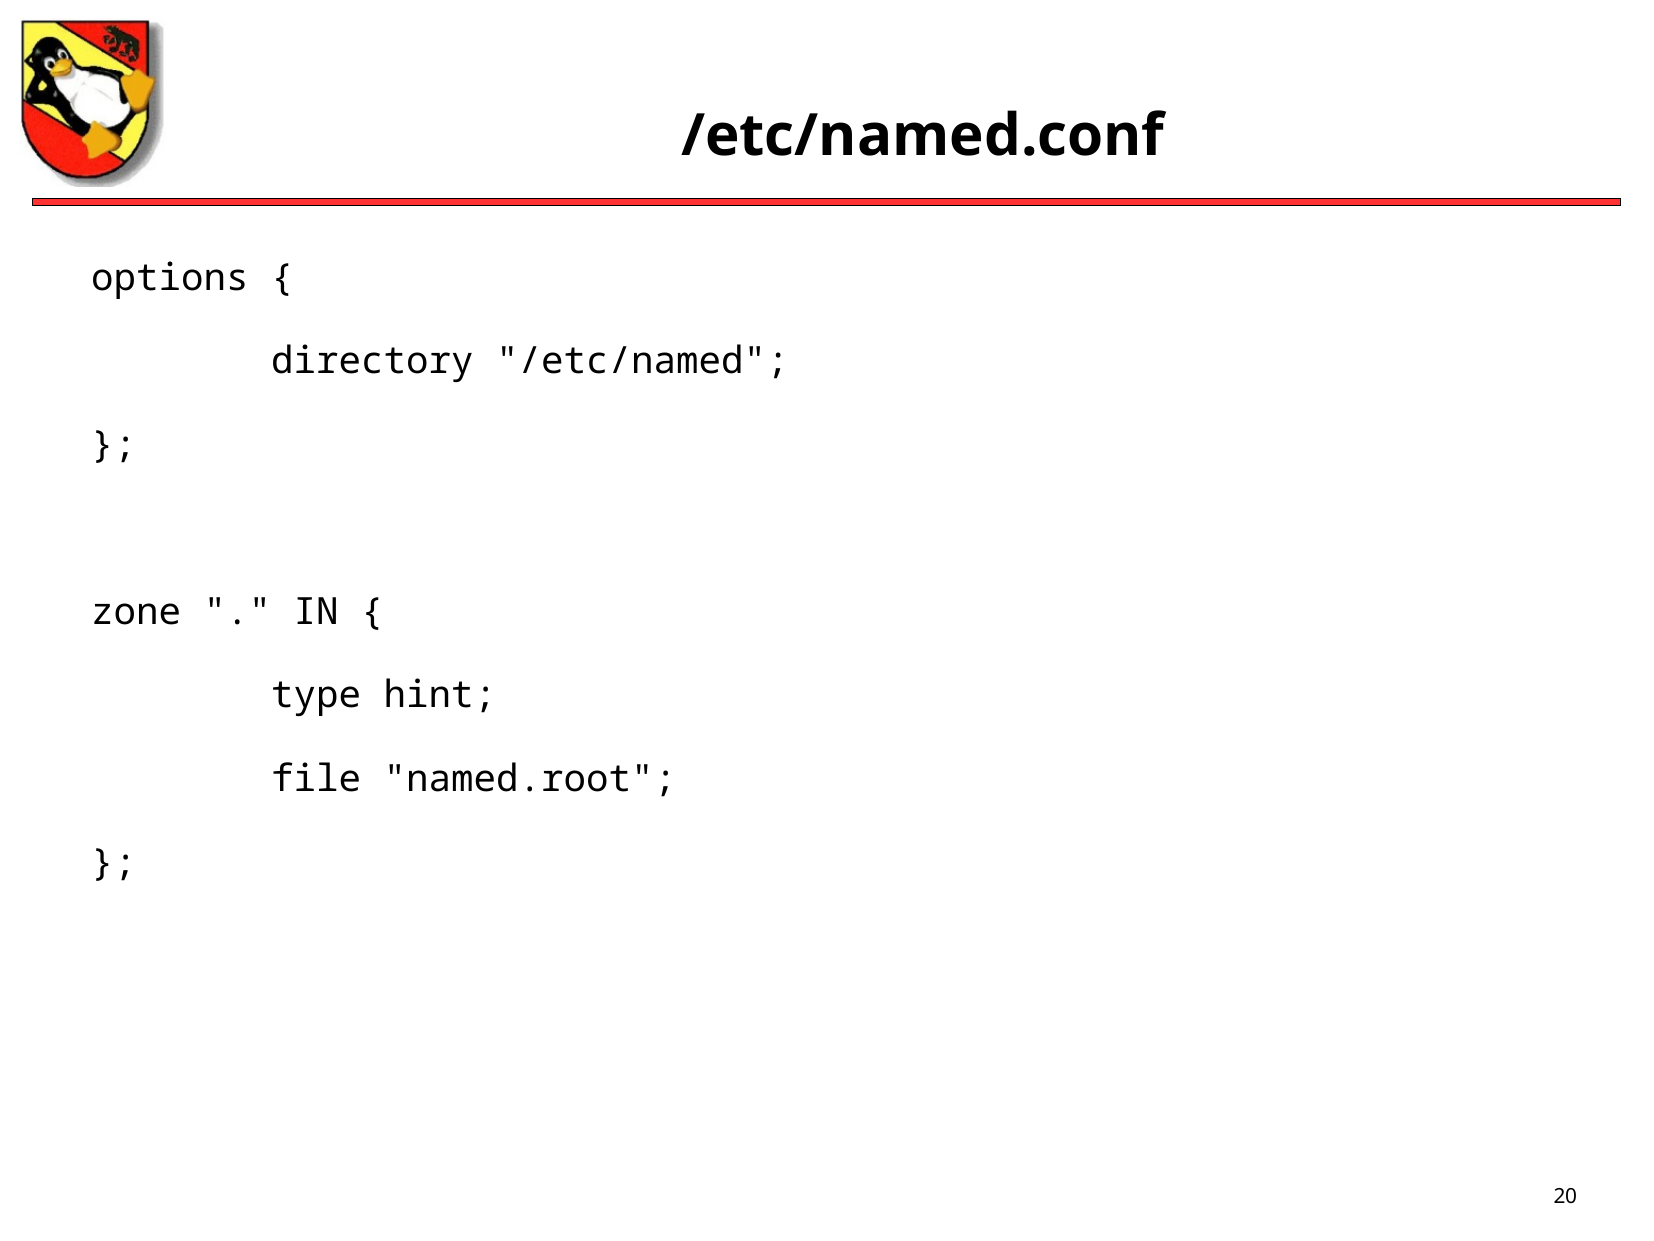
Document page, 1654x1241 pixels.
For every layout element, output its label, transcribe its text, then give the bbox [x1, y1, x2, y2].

list options { directory "/etc/named"; }; zone "." IN { type hint; file "named.root"; }; [73, 247, 1610, 1152]
title /etc/named.conf [250, 88, 1595, 178]
picture [19, 18, 168, 187]
